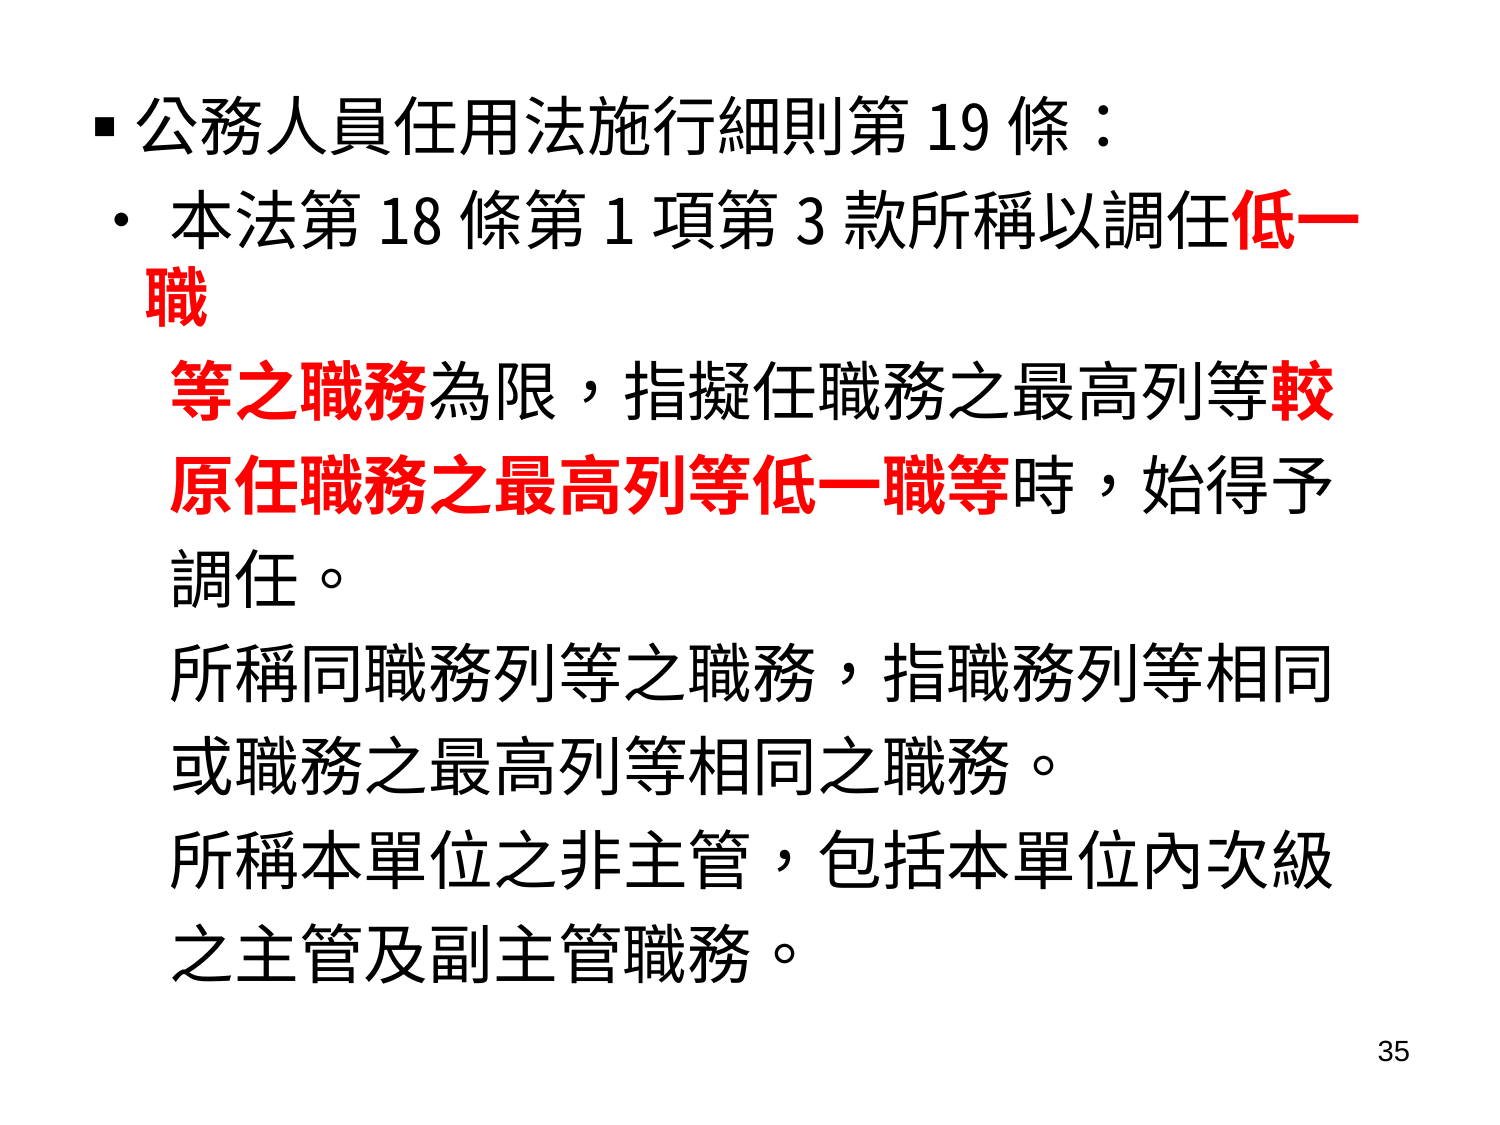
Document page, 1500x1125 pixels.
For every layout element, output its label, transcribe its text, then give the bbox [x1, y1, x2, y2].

list 公務人員任用法施行細則第19條： •本法第18條第1項第3款所稱以調任低一職 等之職務為限，指擬任職務之最高列等較 原任職務之最高列等低一職等時，始得予 調任。 所稱同職務列等之職務，指職務列等相同 或職務之最高列等相同之職務。 所稱本單位之非主管，包括本單位內次級 之主管及副主管職務。 [75, 78, 1426, 1005]
